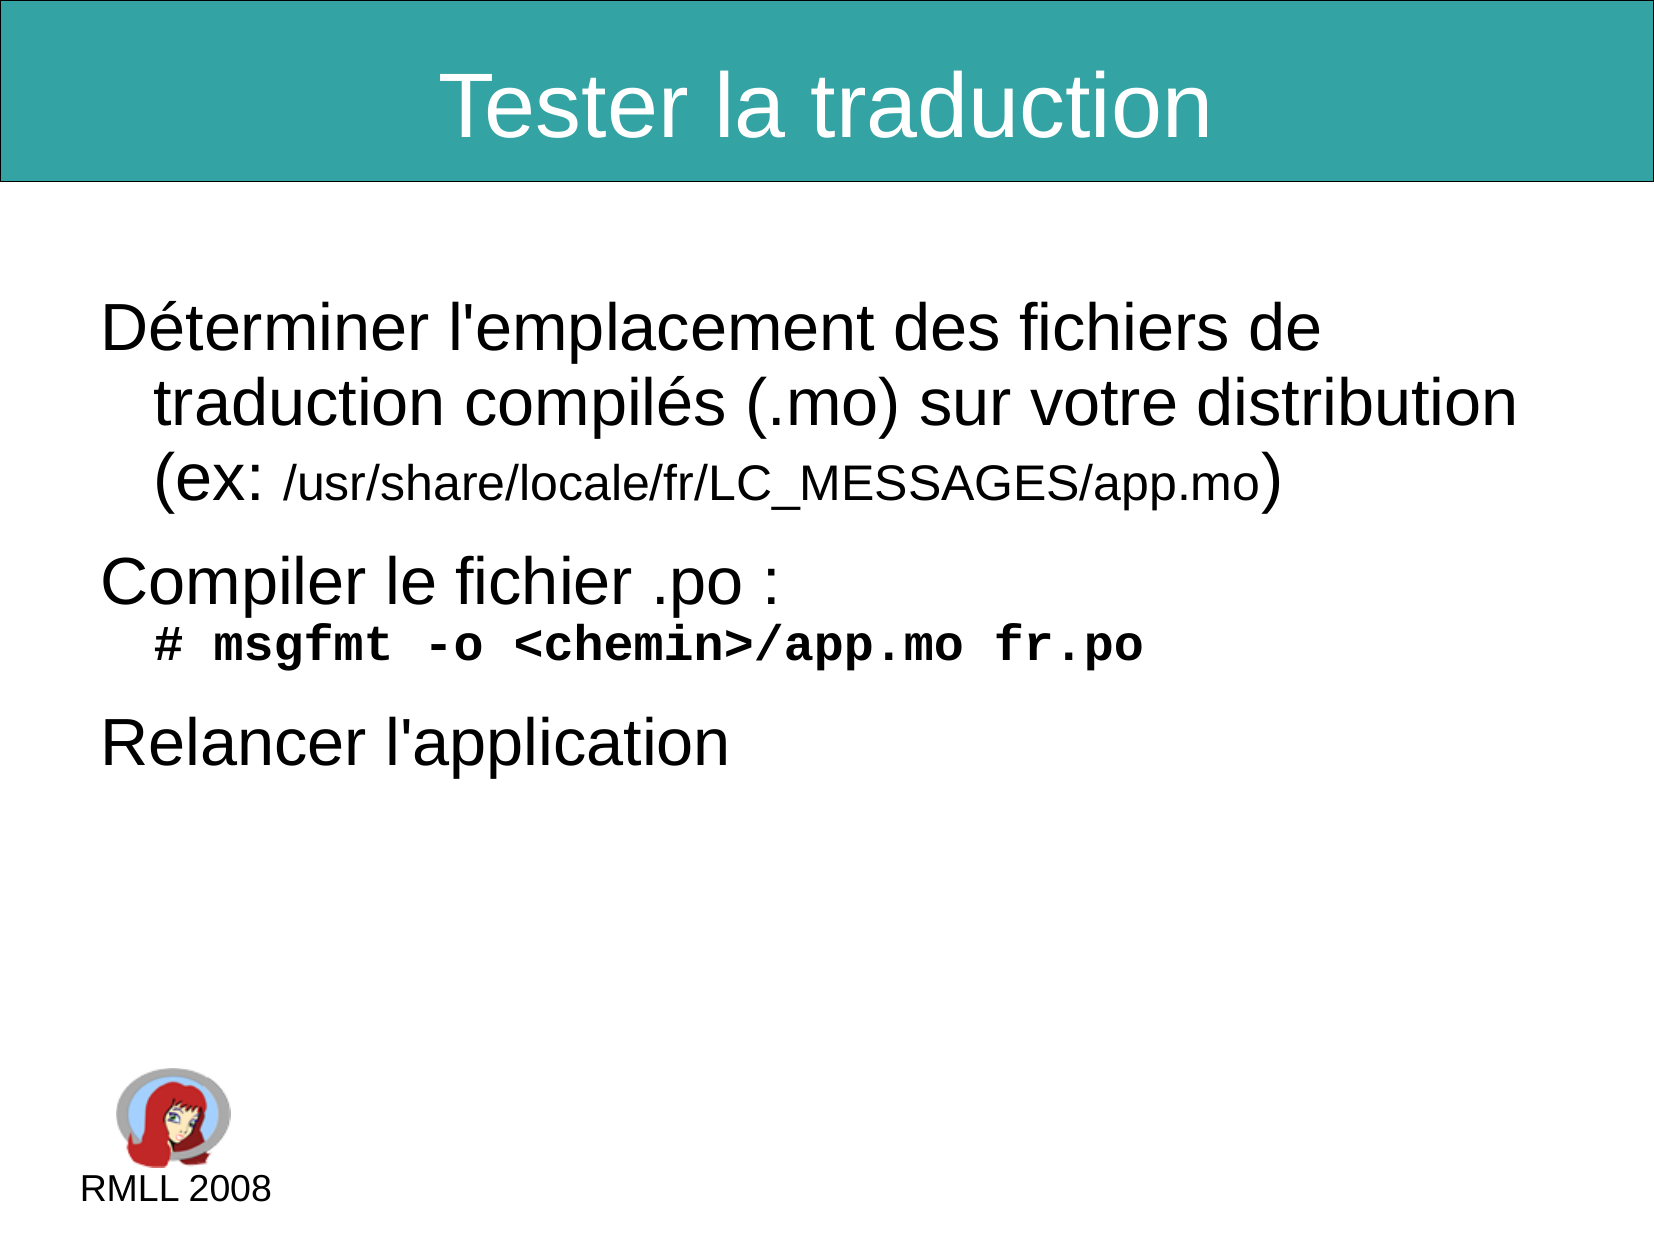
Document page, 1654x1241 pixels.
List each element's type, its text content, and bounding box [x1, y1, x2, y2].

list Déterminer l'emplacement des fichiers de traduction compilés (.mo) sur votre distribution (ex: /usr/share/locale/fr/LC_MESSAGES/app.mo) Compiler le fichier .po : # msgfmt -o <chemin>/app.mo fr.po Relancer l'application [82, 290, 1571, 1094]
title Tester la traduction [82, 9, 1571, 202]
picture [116, 1094, 231, 1168]
